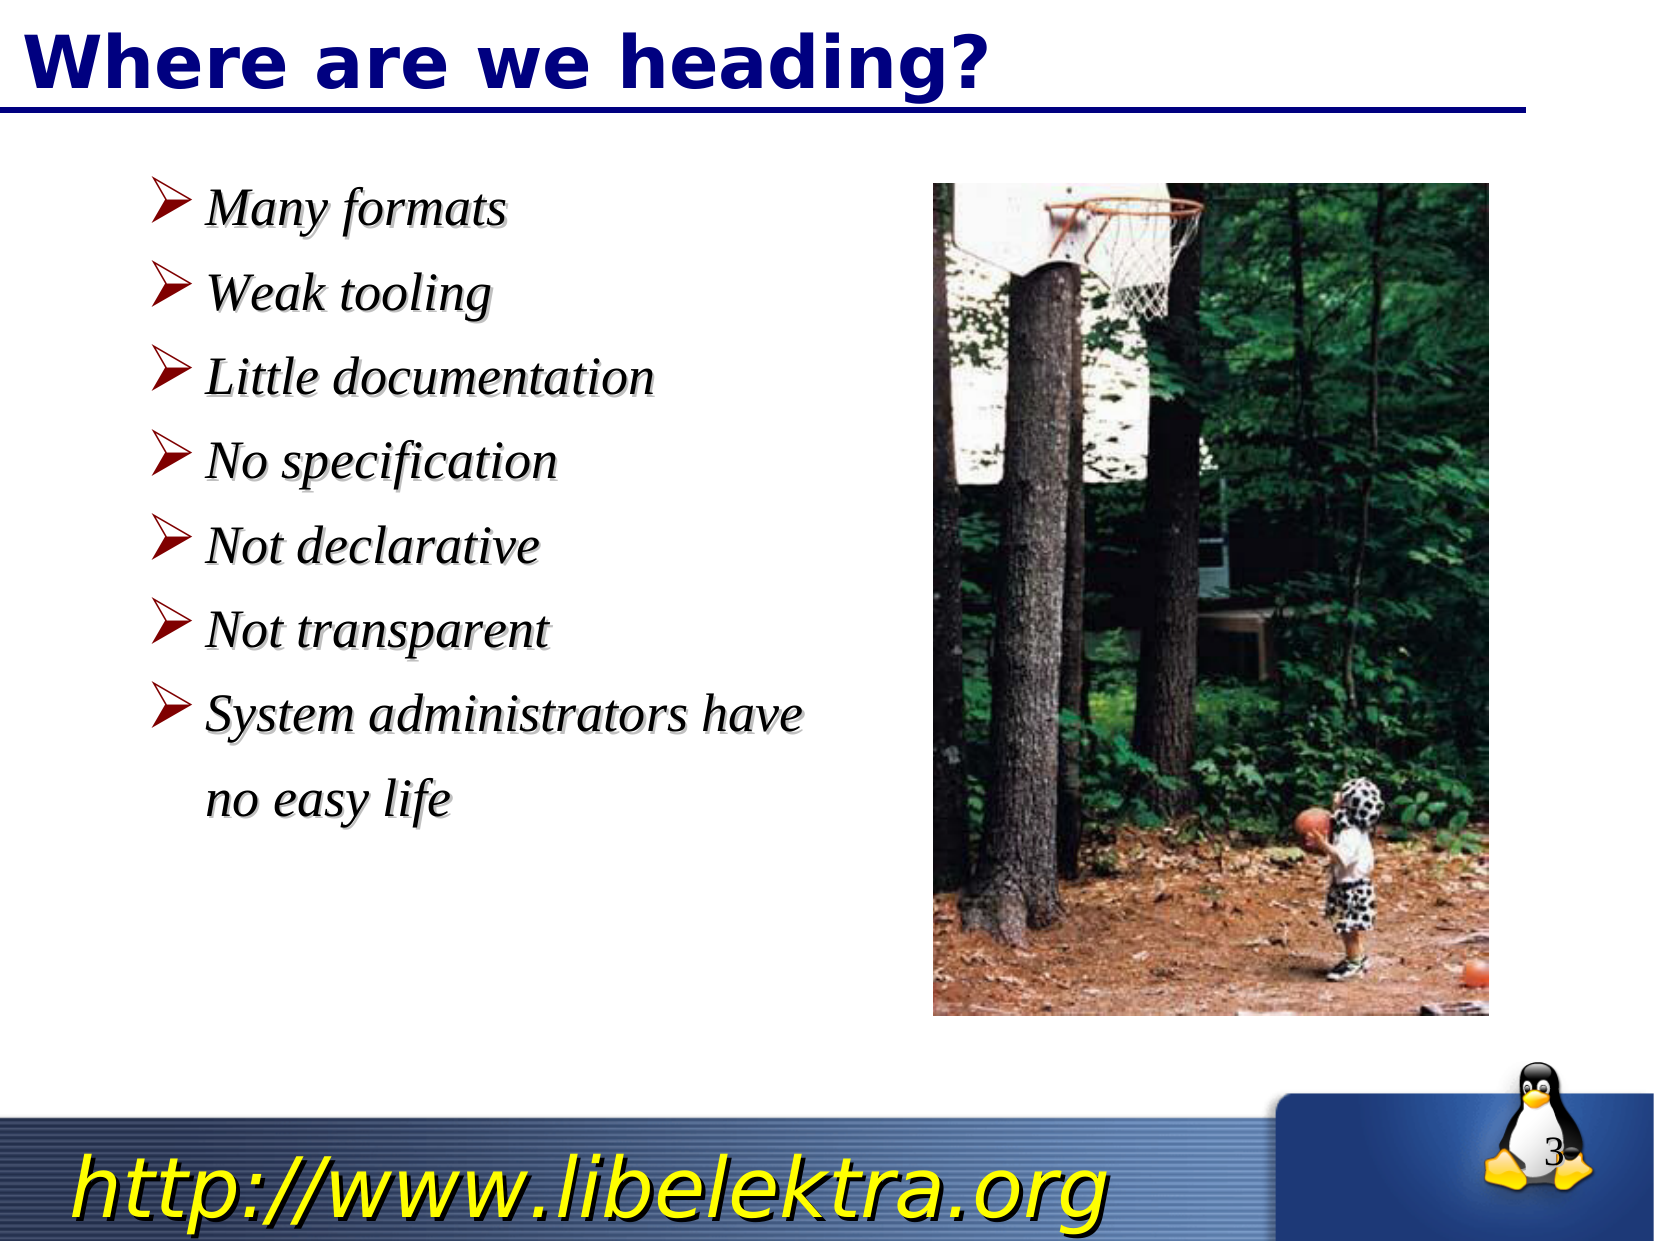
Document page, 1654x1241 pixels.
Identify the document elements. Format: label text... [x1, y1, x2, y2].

picture [1447, 183, 1489, 1016]
list Many formats Weak tooling Little documentation No specification Not declarative Not transparent System administrators have no easy life [131, 166, 1447, 1039]
text_box Where are we heading? [22, 14, 1611, 111]
text_box <Foliennummer> [1248, 1122, 1566, 1178]
picture [0, 1061, 1654, 1241]
